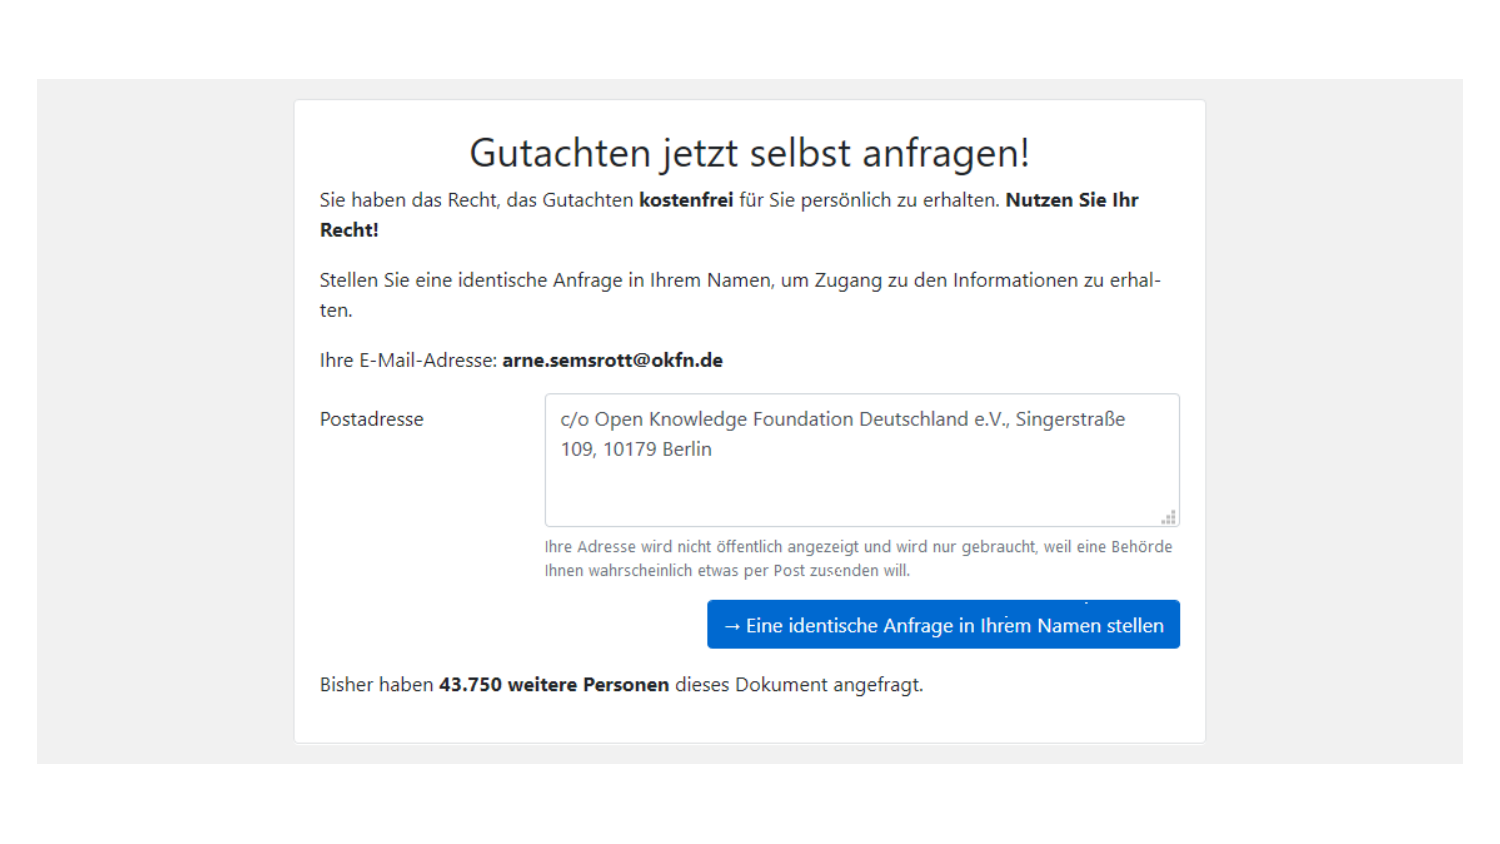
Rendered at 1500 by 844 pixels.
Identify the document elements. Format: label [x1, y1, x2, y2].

picture [37, 79, 1463, 764]
